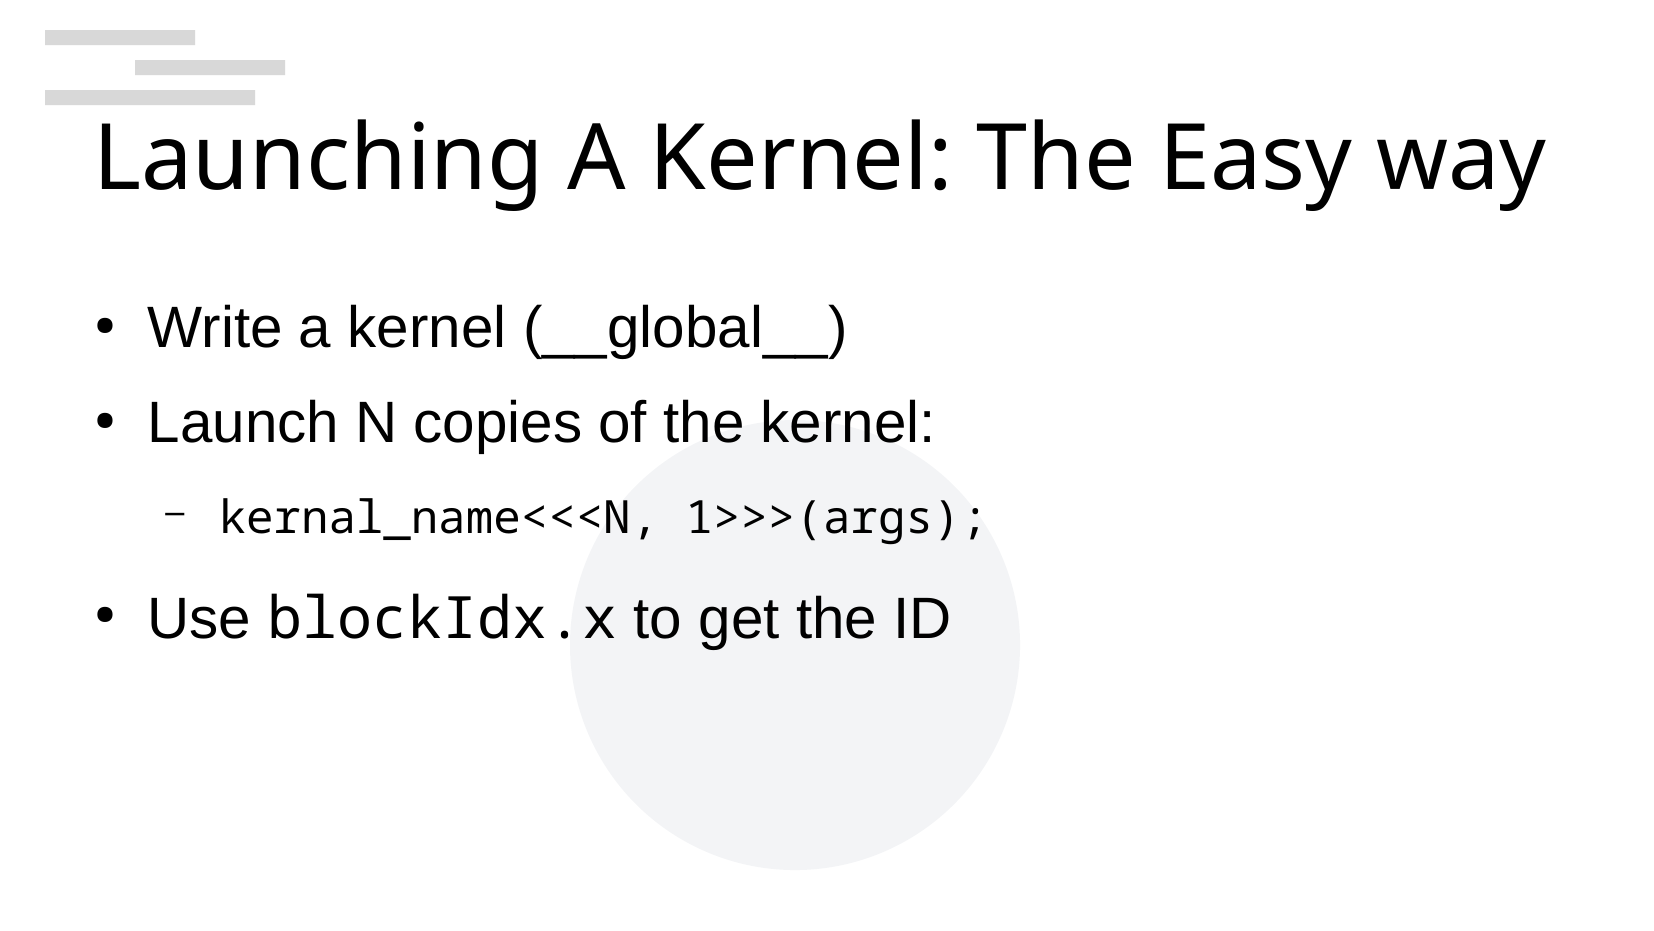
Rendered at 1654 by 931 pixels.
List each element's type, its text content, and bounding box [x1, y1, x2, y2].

list Write a kernel (__global__) Launch N copies of the kernel: kernal_name<<<N, 1>>>(args); Use blockIdx.x to get the ID [76, 295, 1565, 652]
title Launching A Kernel: The Easy way [76, 76, 1565, 233]
